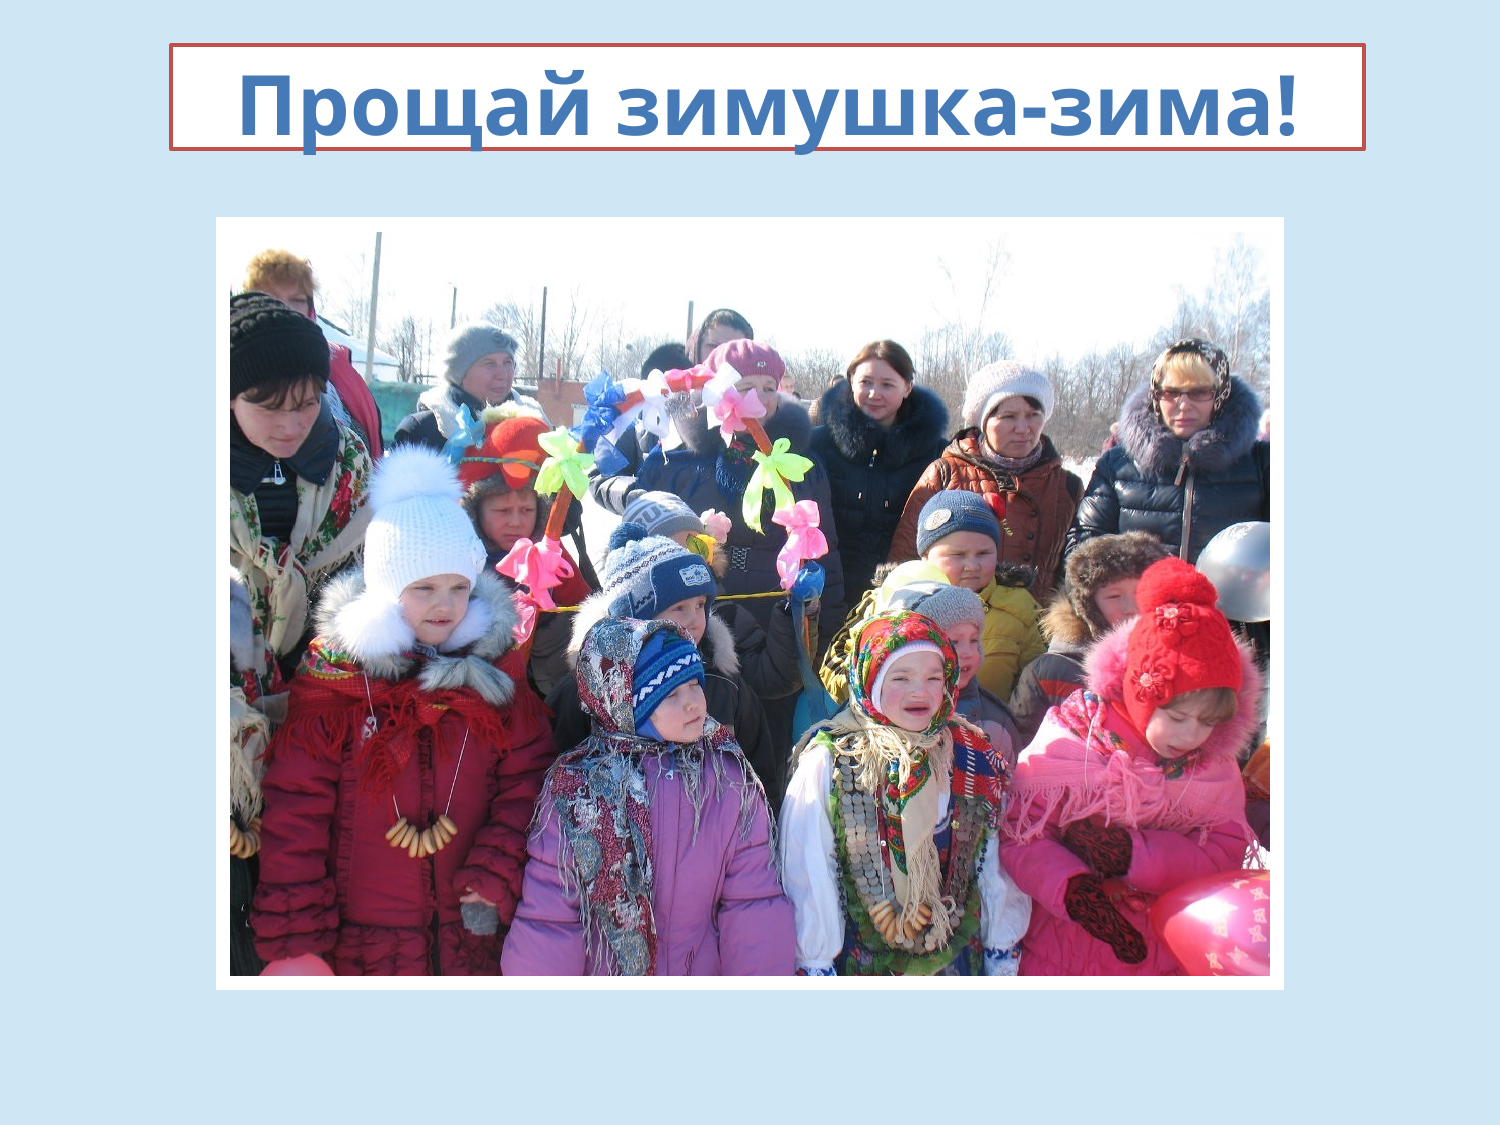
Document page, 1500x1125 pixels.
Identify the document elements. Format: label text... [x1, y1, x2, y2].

picture [230, 231, 1270, 976]
title Прощай зимушка-зима! [171, 45, 1365, 149]
